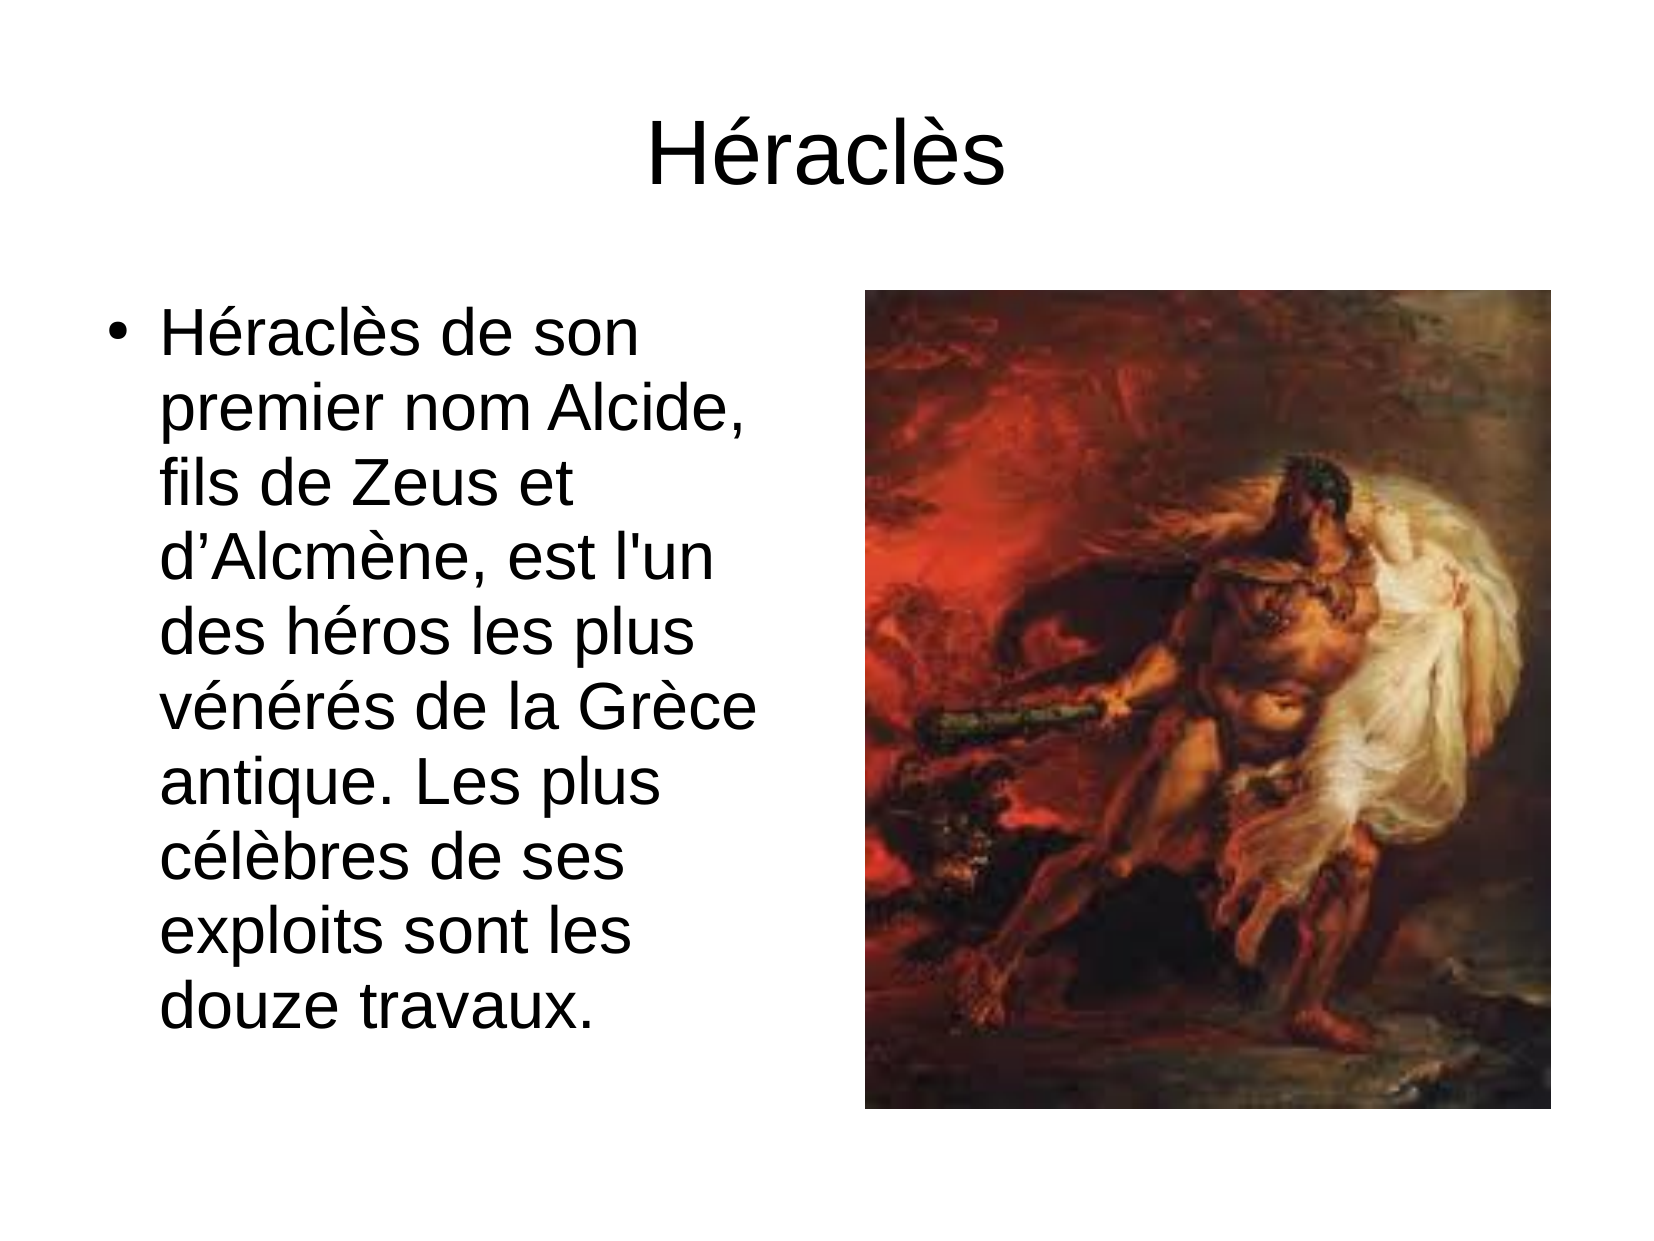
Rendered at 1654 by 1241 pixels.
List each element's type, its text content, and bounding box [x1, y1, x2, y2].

list Héraclès de son premier nom Alcide, fils de Zeus et d’Alcmène, est l'un des héros les plus vénérés de la Grèce antique. Les plus célèbres de ses exploits sont les douze travaux. [88, 295, 815, 1148]
title Héraclès [82, 49, 1571, 257]
picture [865, 290, 1551, 1109]
